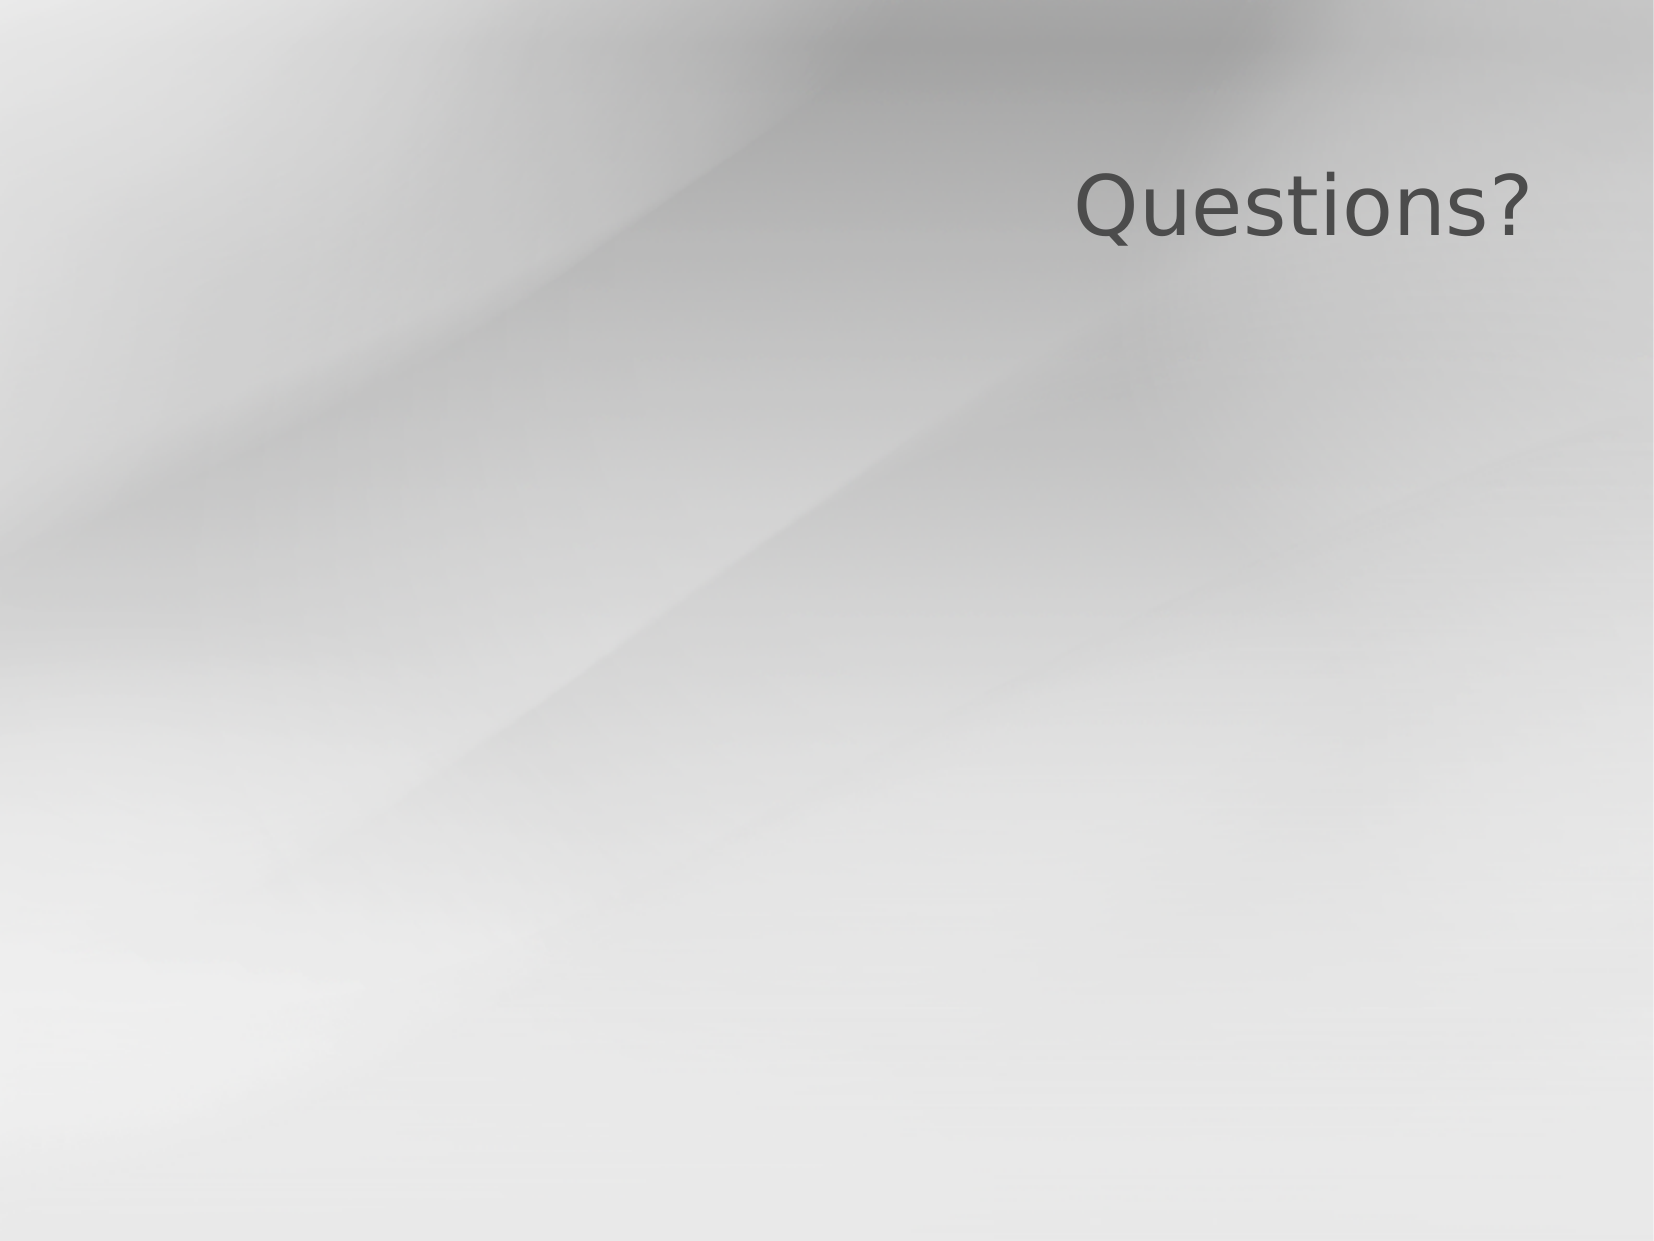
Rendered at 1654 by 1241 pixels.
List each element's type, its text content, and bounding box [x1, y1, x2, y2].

picture [0, 0, 1654, 1241]
title Questions? [121, 110, 1534, 303]
